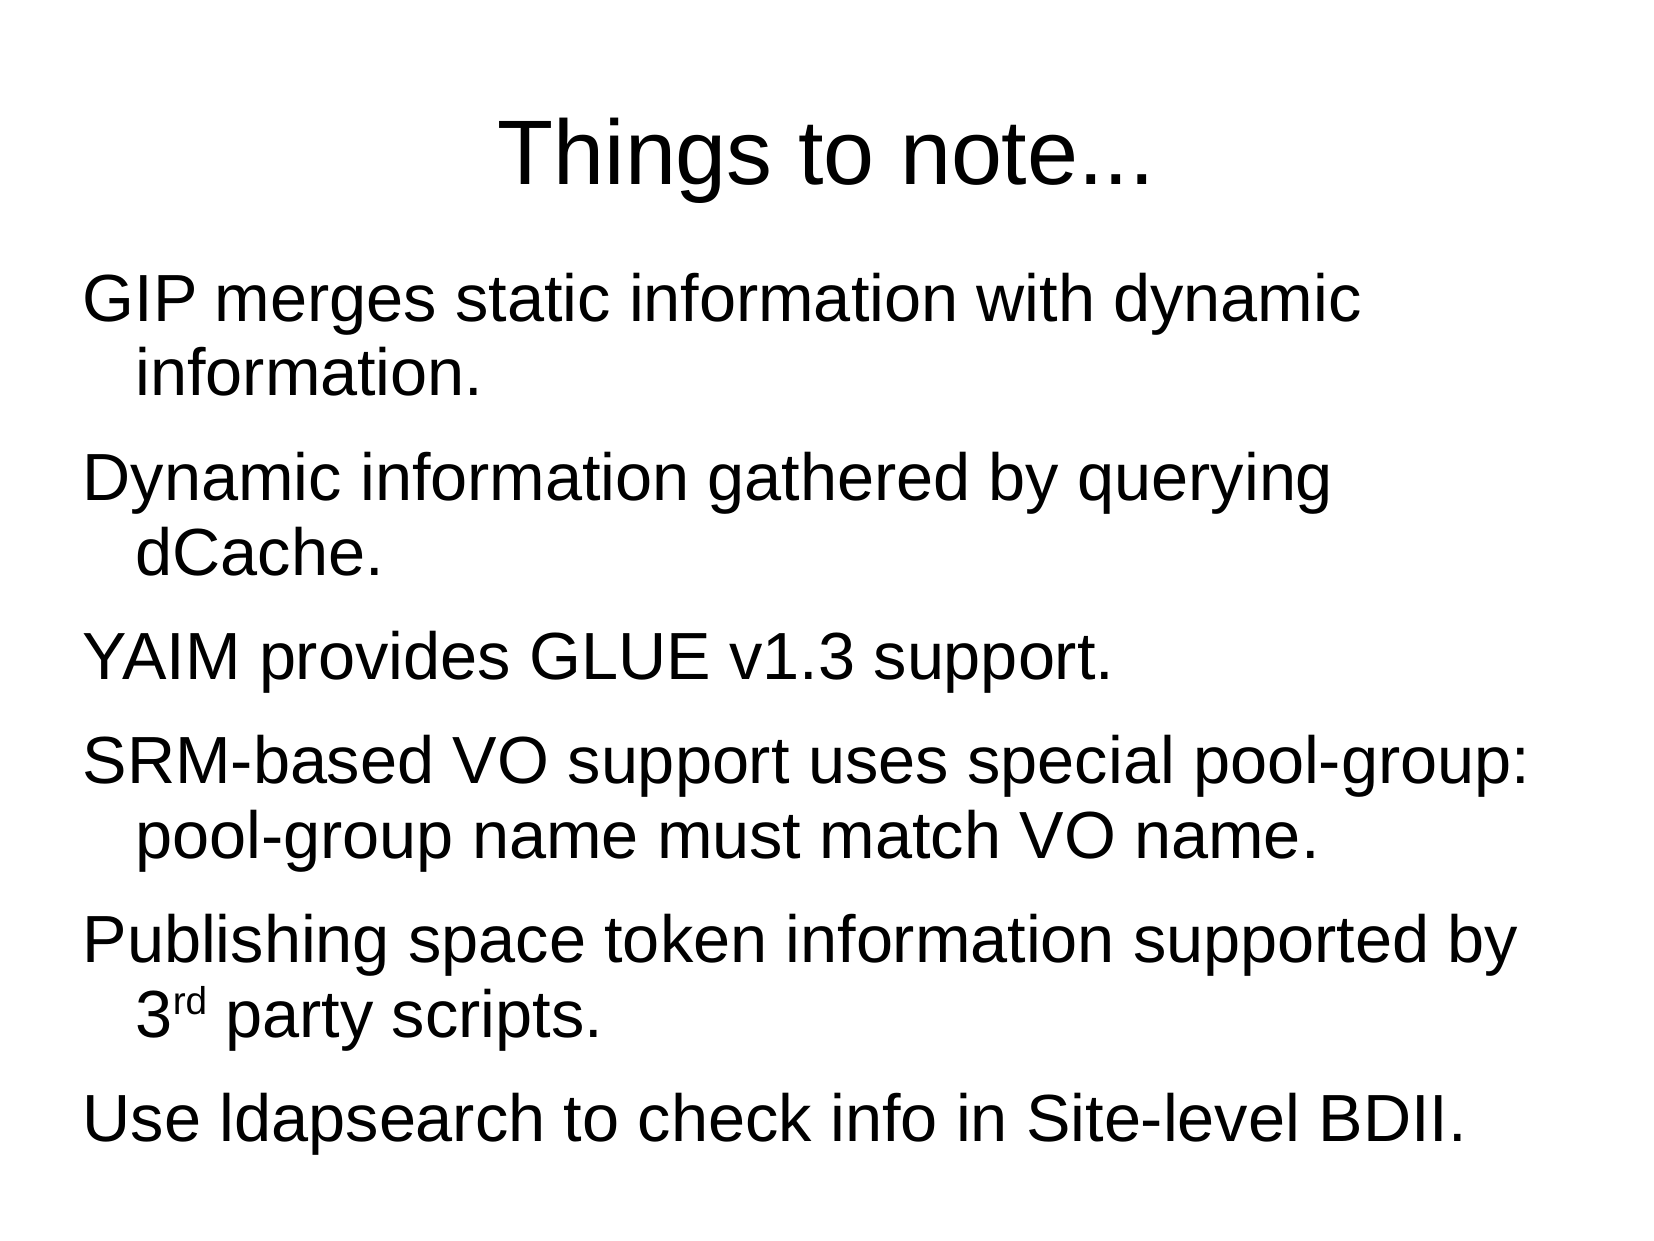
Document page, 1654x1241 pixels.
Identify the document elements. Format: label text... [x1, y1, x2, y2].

list GIP merges static information with dynamic information. Dynamic information gathered by querying dCache. YAIM provides GLUE v1.3 support. SRM-based VO support uses special pool-group: pool-group name must match VO name. Publishing space token information supported by 3rd party scripts. Use ldapsearch to check info in Site-level BDII. [64, 260, 1595, 1159]
title Things to note... [82, 56, 1571, 250]
